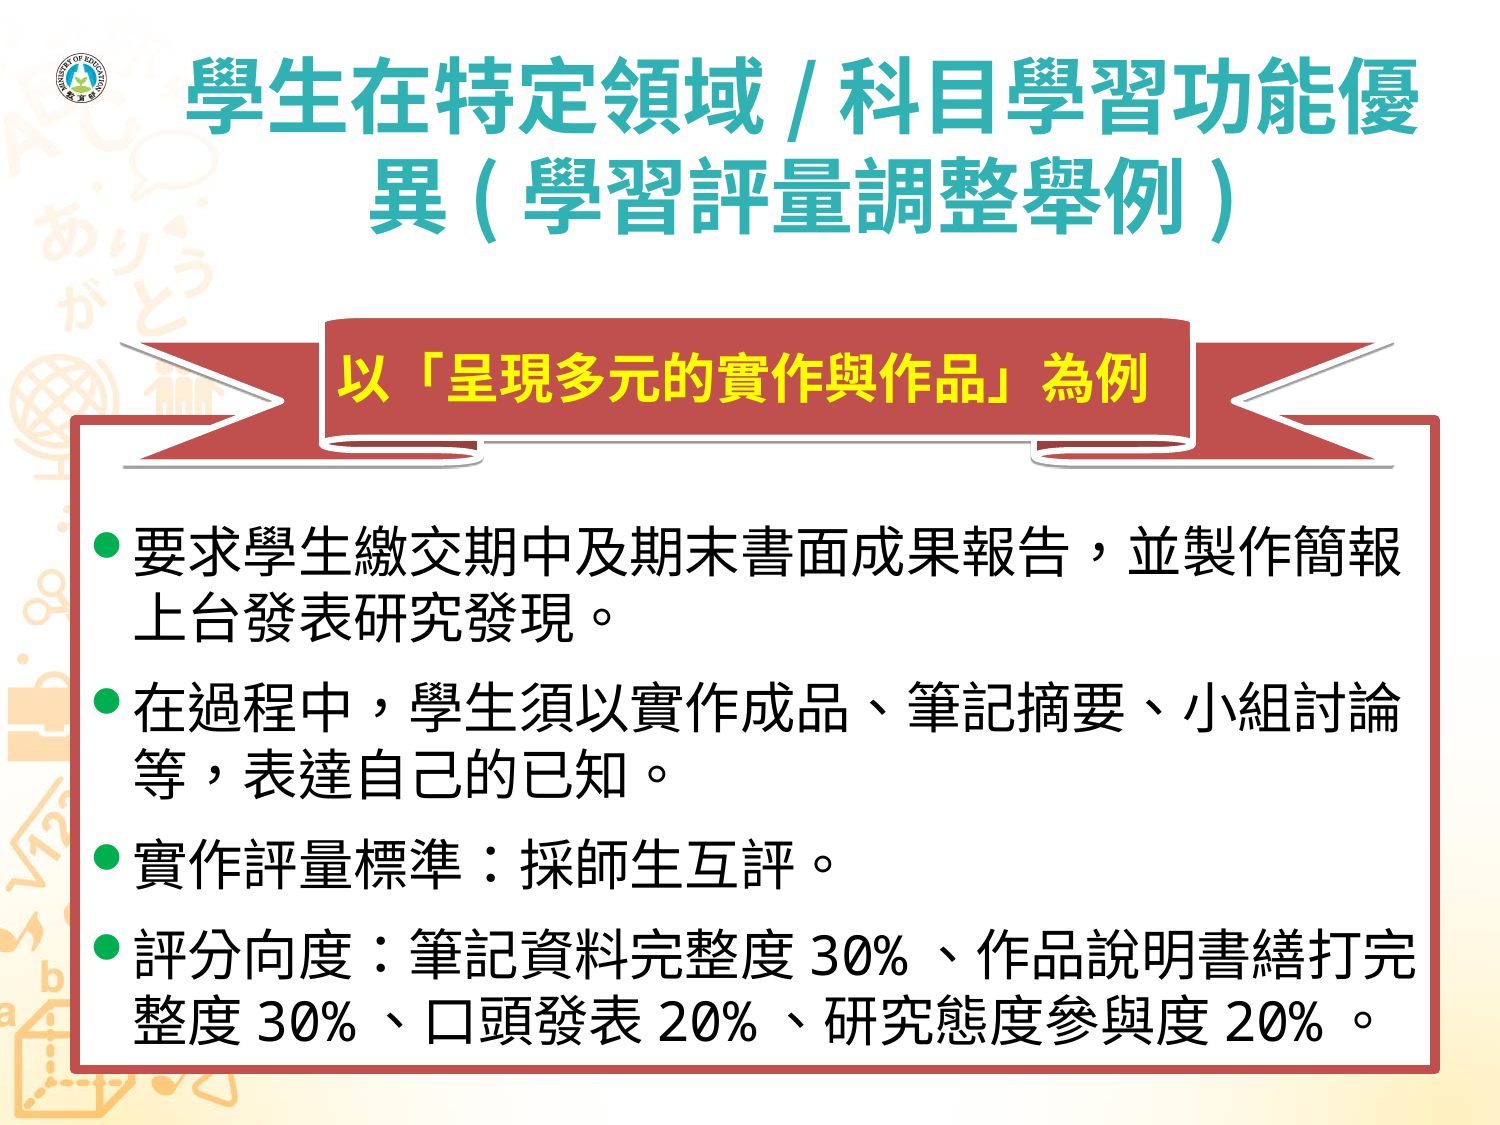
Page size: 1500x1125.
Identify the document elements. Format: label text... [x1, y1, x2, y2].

text_box 要求學生繳交期中及期末書面成果報告，並製作簡報上台發表研究發現。 在過程中，學生須以實作成品、筆記摘要、小組討論等，表達自己的已知。 實作評量標準：採師生互評。 評分向度：筆記資料完整度30%、作品說明書繕打完整度30%、口頭發表20%、研究態度參與度20%。 [75, 419, 1435, 1070]
text_box 以「呈現多元的實作與作品」為例 [122, 314, 1393, 463]
picture [0, 0, 1500, 1125]
title 學生在特定領域/科目學習功能優異(學習評量調整舉例) [127, 36, 1478, 178]
